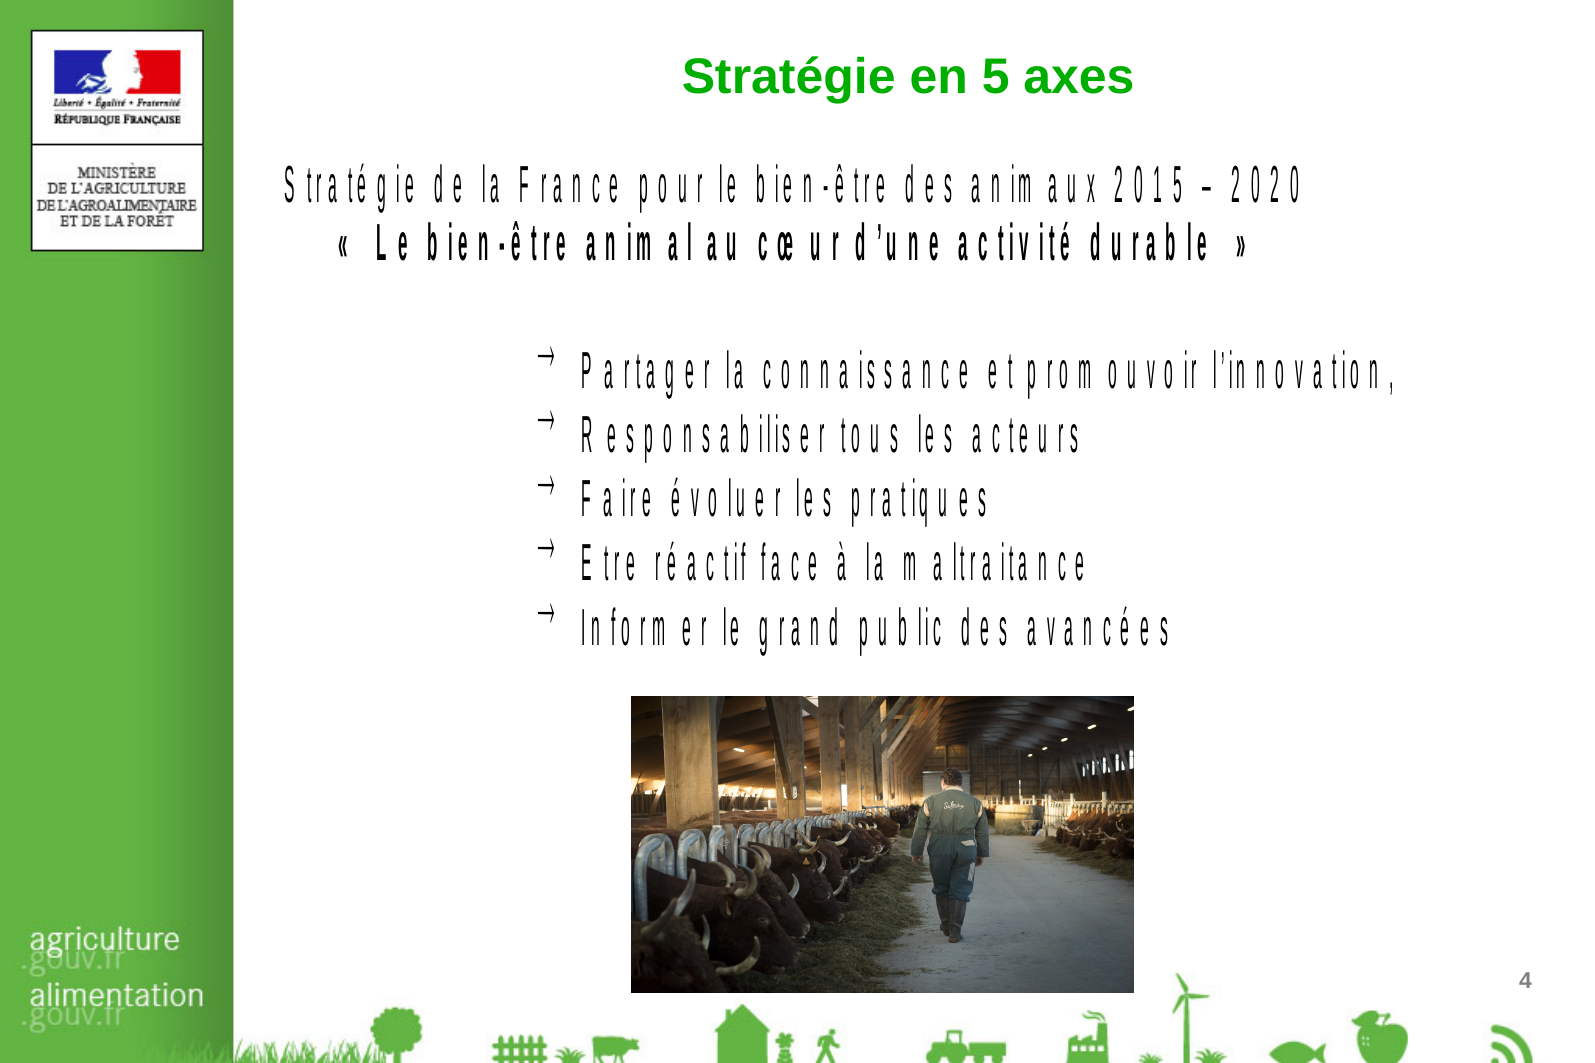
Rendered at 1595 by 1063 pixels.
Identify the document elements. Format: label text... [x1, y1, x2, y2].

picture [0, 0, 1595, 1063]
title Stratégie en 5 axes [265, 29, 1565, 119]
